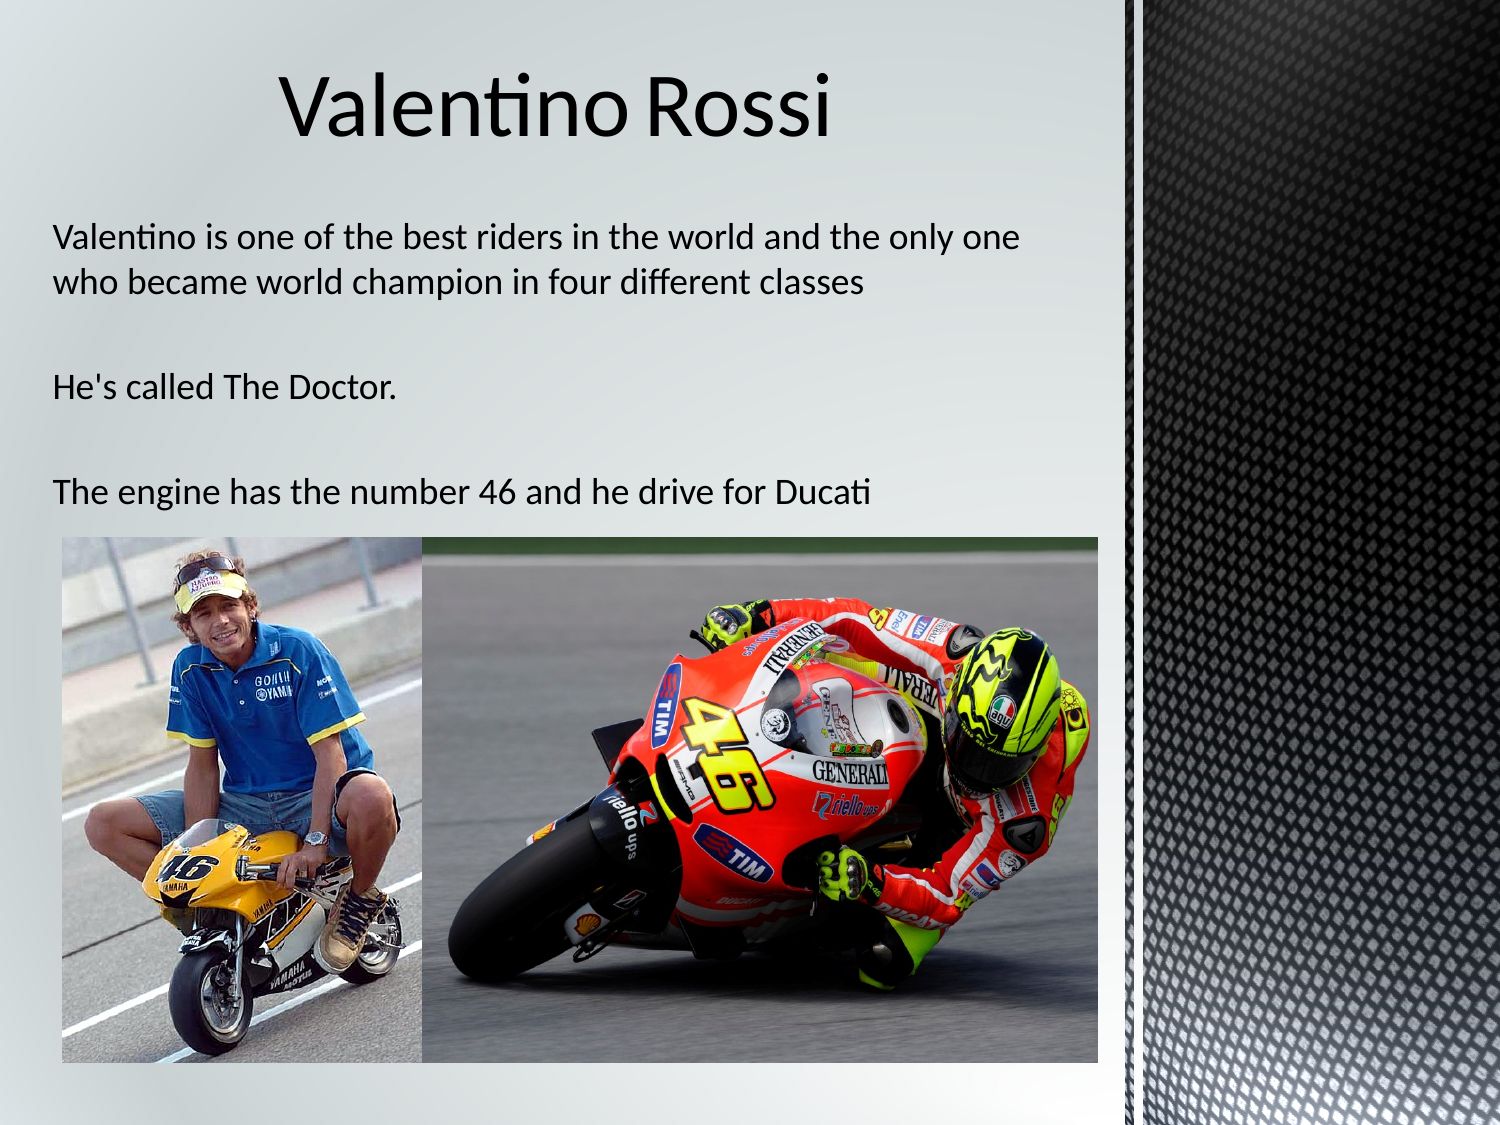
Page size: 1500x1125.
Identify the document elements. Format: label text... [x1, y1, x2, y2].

picture [62, 537, 1098, 1063]
list Valentino is one of the best riders in the world and the only one who became world champion in four different classes He's called The Doctor. The engine has the number 46 and he drive for Ducati [37, 162, 1100, 1088]
title Valentino Rossi [200, 0, 913, 162]
picture [0, 0, 1500, 1125]
